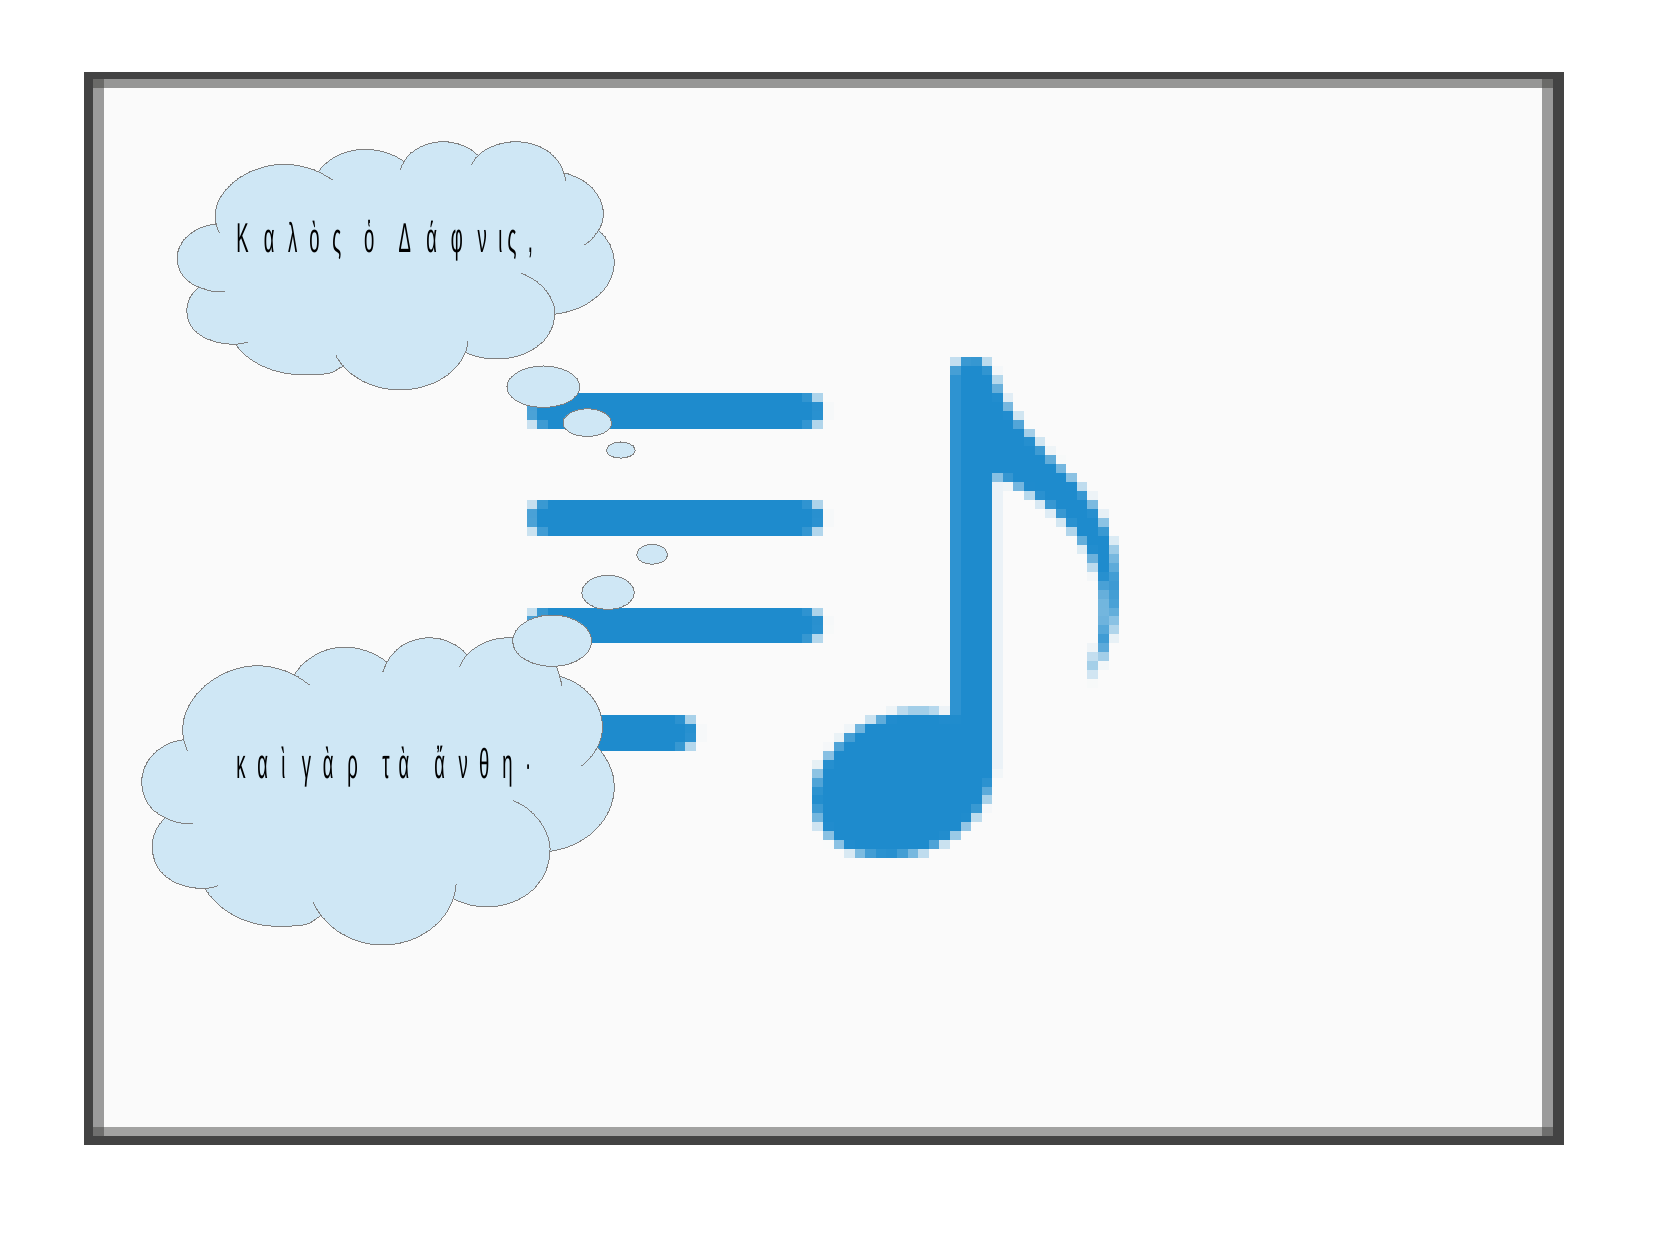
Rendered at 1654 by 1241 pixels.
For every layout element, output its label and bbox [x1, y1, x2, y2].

text_box [82, 70, 1565, 1146]
picture [236, 739, 567, 804]
picture [236, 214, 567, 284]
